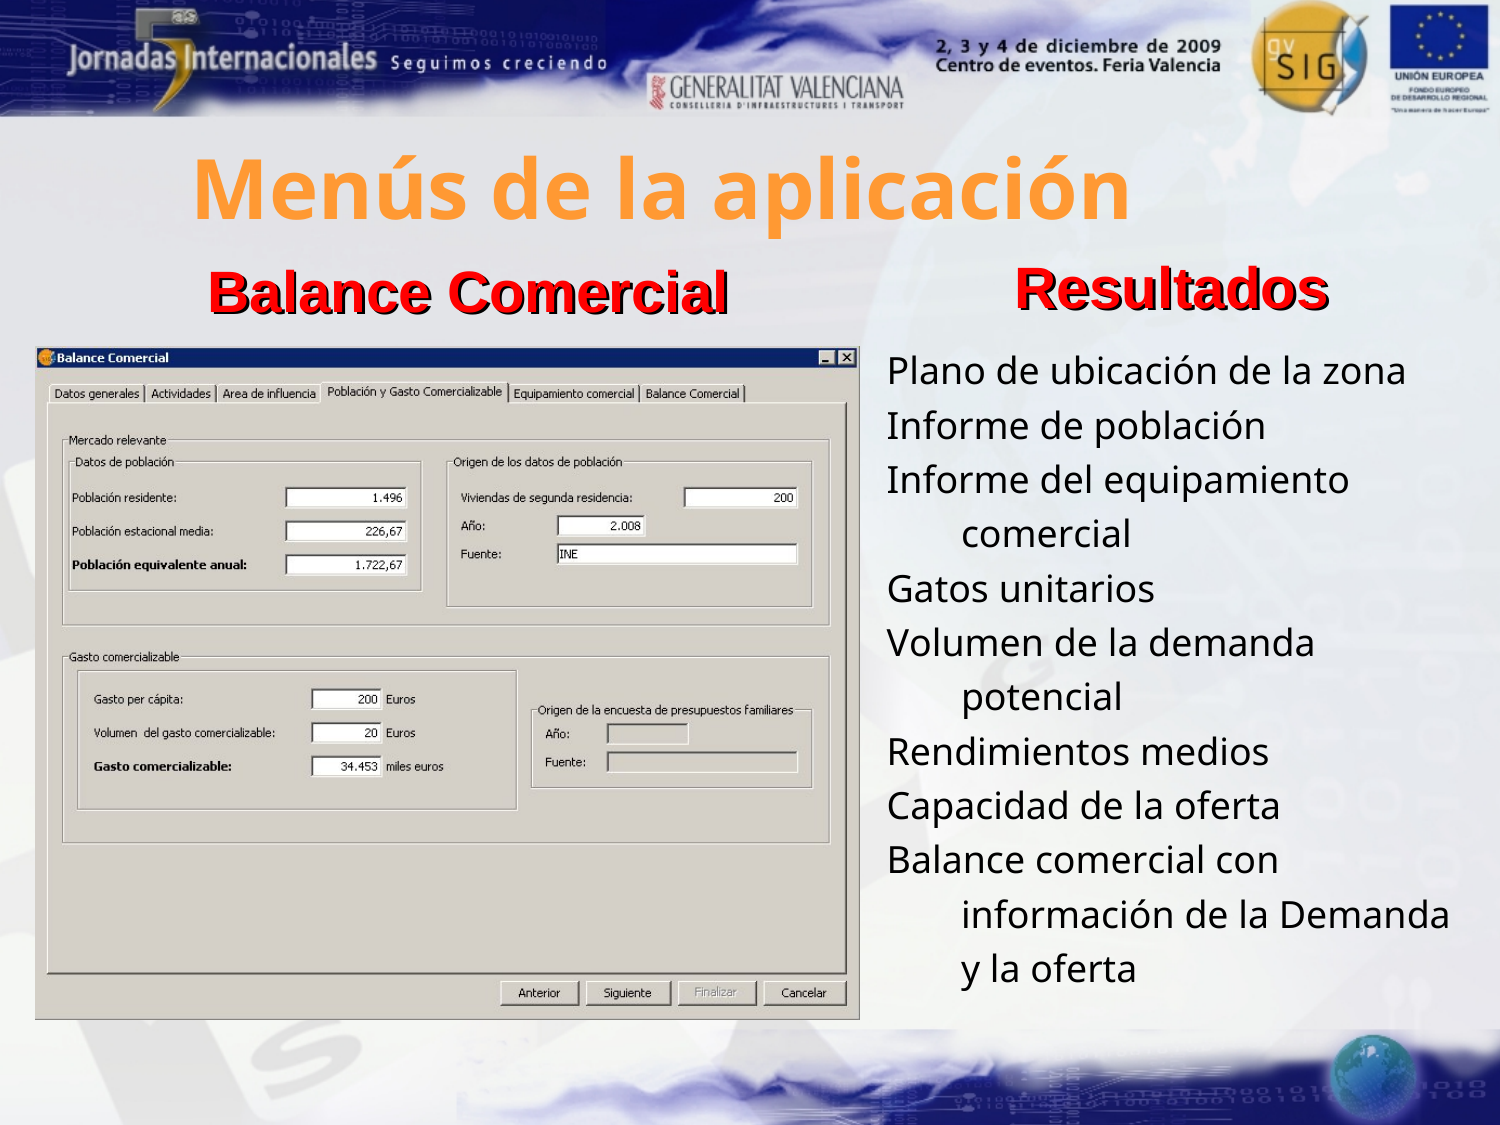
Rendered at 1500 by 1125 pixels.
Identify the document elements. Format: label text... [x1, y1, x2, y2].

text_box Menús de la aplicación [175, 128, 1451, 254]
text_box Balance Comercial [175, 246, 762, 332]
picture [0, 0, 1500, 1125]
text_box Resultados [878, 242, 1465, 328]
text_box Plano de ubicación de la zona Informe de población Informe del equipamiento comercial Gatos unitarios Volumen de la demanda potencial Rendimientos medios Capacidad de la oferta Balance comercial con información de la Demanda y la oferta [796, 175, 1500, 985]
